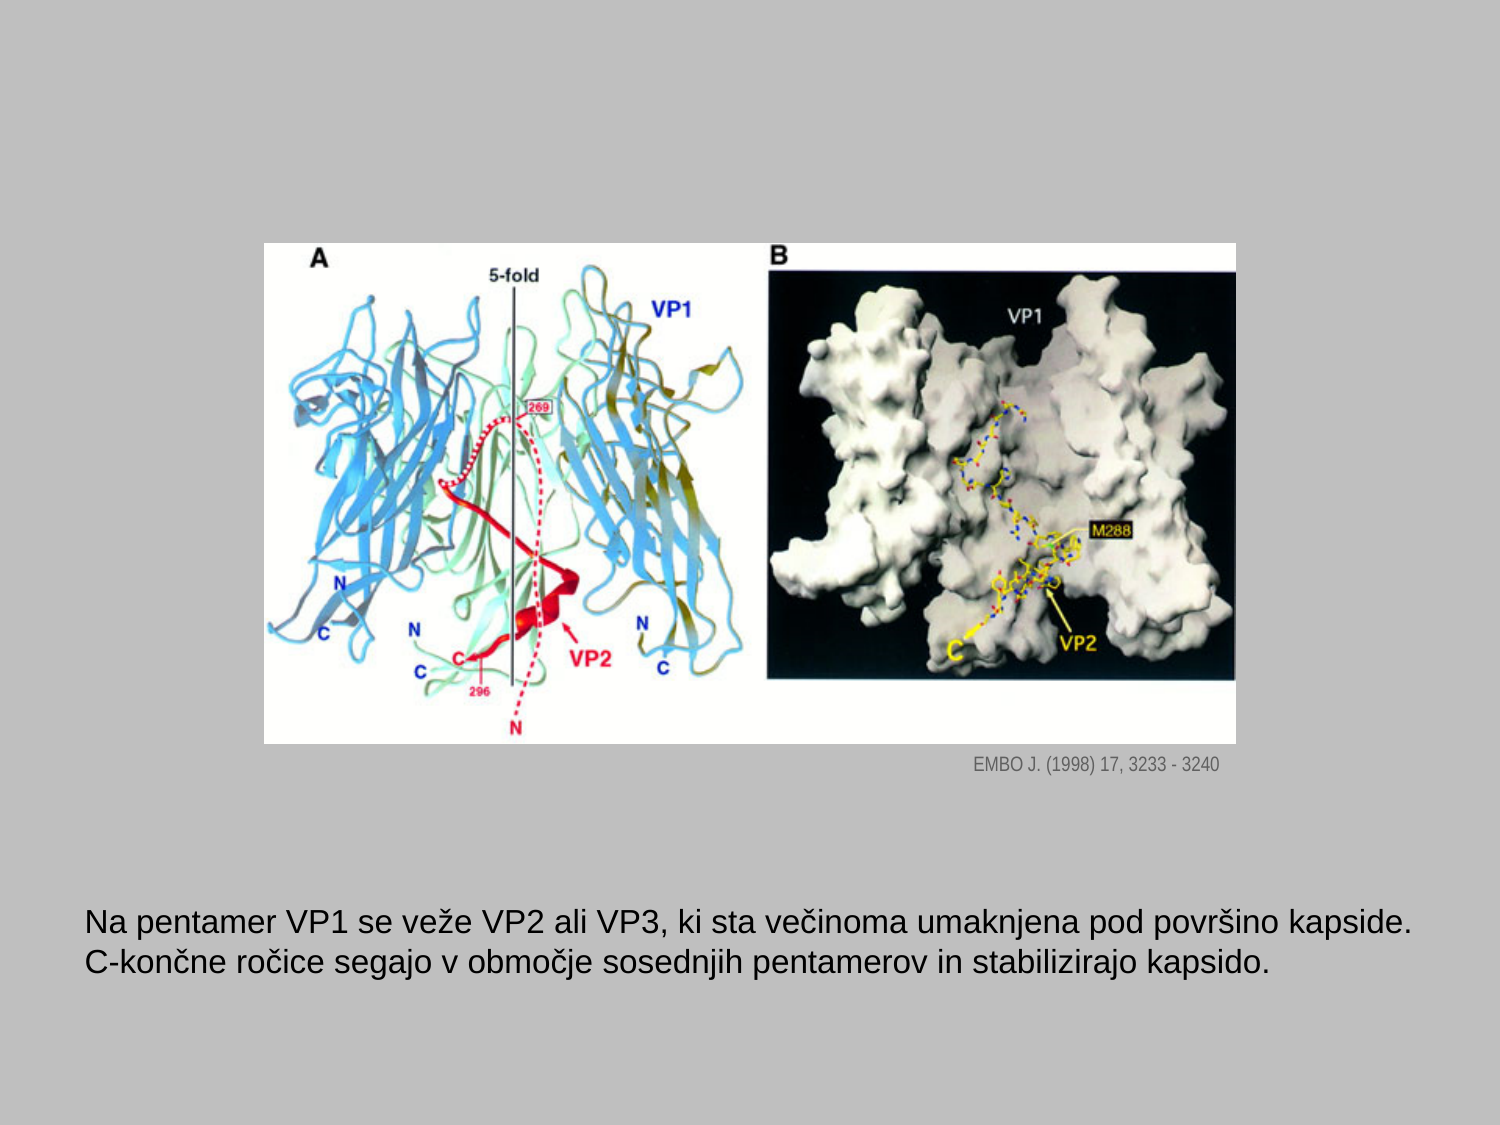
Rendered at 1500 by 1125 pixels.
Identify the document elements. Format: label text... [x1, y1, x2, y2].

text_box EMBO J. (1998) 17, 3233 - 3240 [958, 743, 1236, 784]
text_box Na pentamer VP1 se veže VP2 ali VP3, ki sta večinoma umaknjena pod površino kapside. C-končne ročice segajo v območje sosednjih pentamerov in stabilizirajo kapsido. [69, 893, 1430, 988]
picture [264, 243, 1236, 744]
